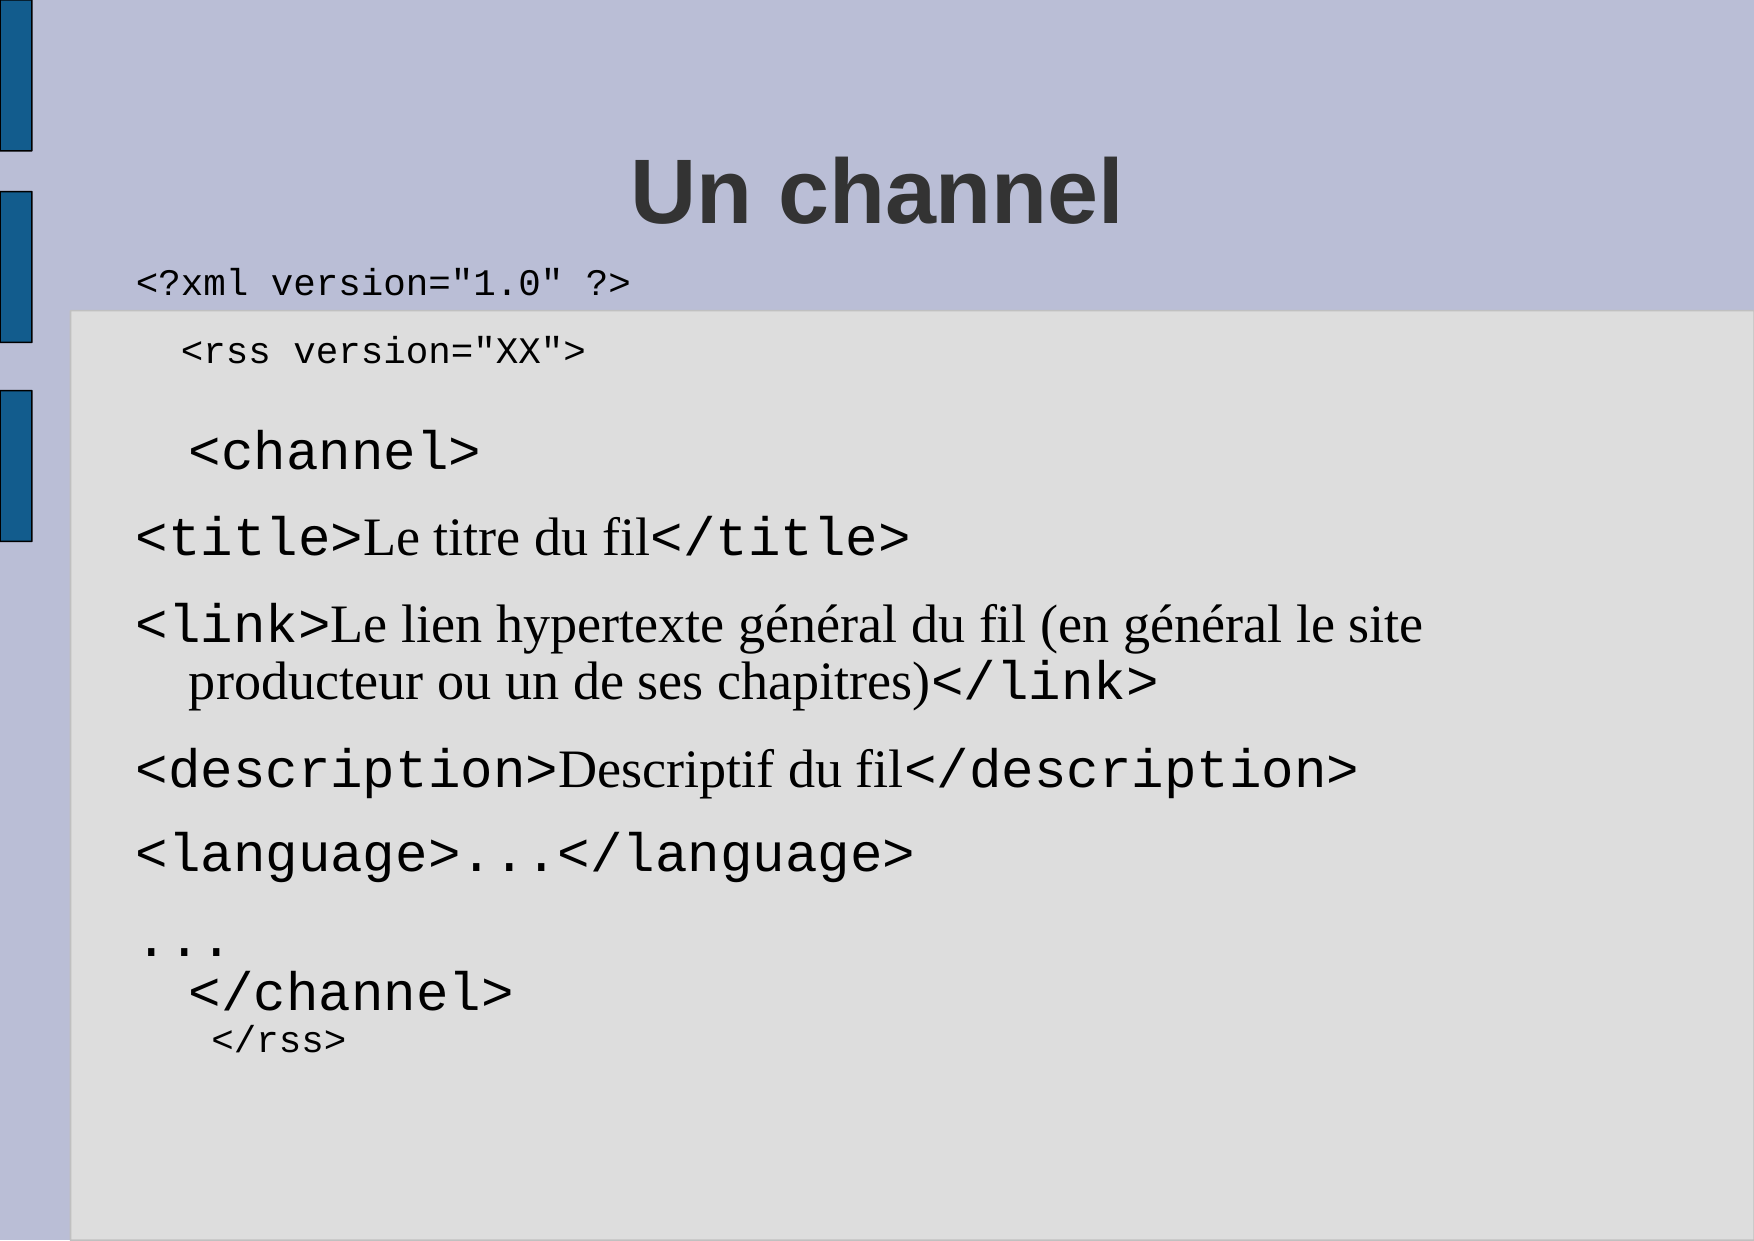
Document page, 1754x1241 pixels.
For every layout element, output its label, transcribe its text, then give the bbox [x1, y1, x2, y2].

title Un channel [128, 91, 1627, 299]
list <?xml version="1.0" ?> <rss version="XX"> <channel> <title>Le titre du fil</title> <link>Le lien hypertexte général du fil (en général le site producteur ou un de ses chapitres)</link> <description>Descriptif du fil</description> <language>...</language> ... </channel> </rss> [118, 265, 1591, 1087]
